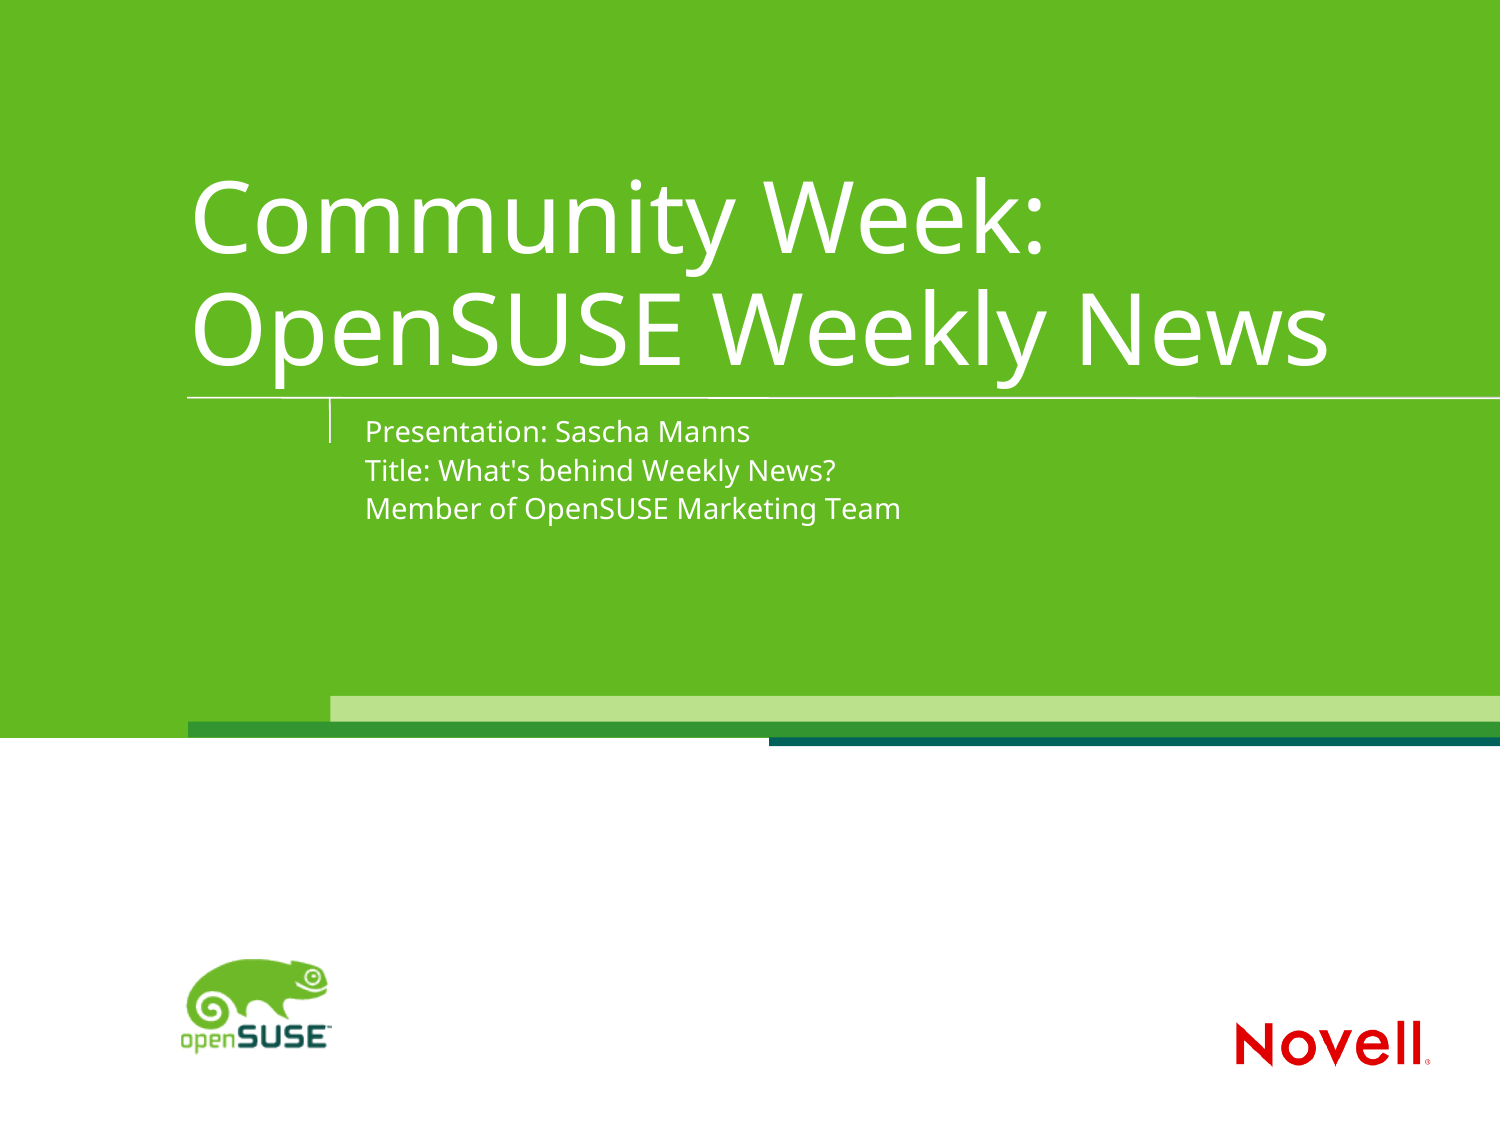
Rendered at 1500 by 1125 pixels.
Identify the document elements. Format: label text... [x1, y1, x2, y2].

subtitle Presentation: Sascha Manns Title: What's behind Weekly News? Member of OpenSUSE Marketing Team [350, 412, 1150, 522]
picture [181, 959, 332, 1055]
title Community Week: OpenSUSE Weekly News [174, 137, 1388, 388]
picture [1227, 1013, 1438, 1074]
